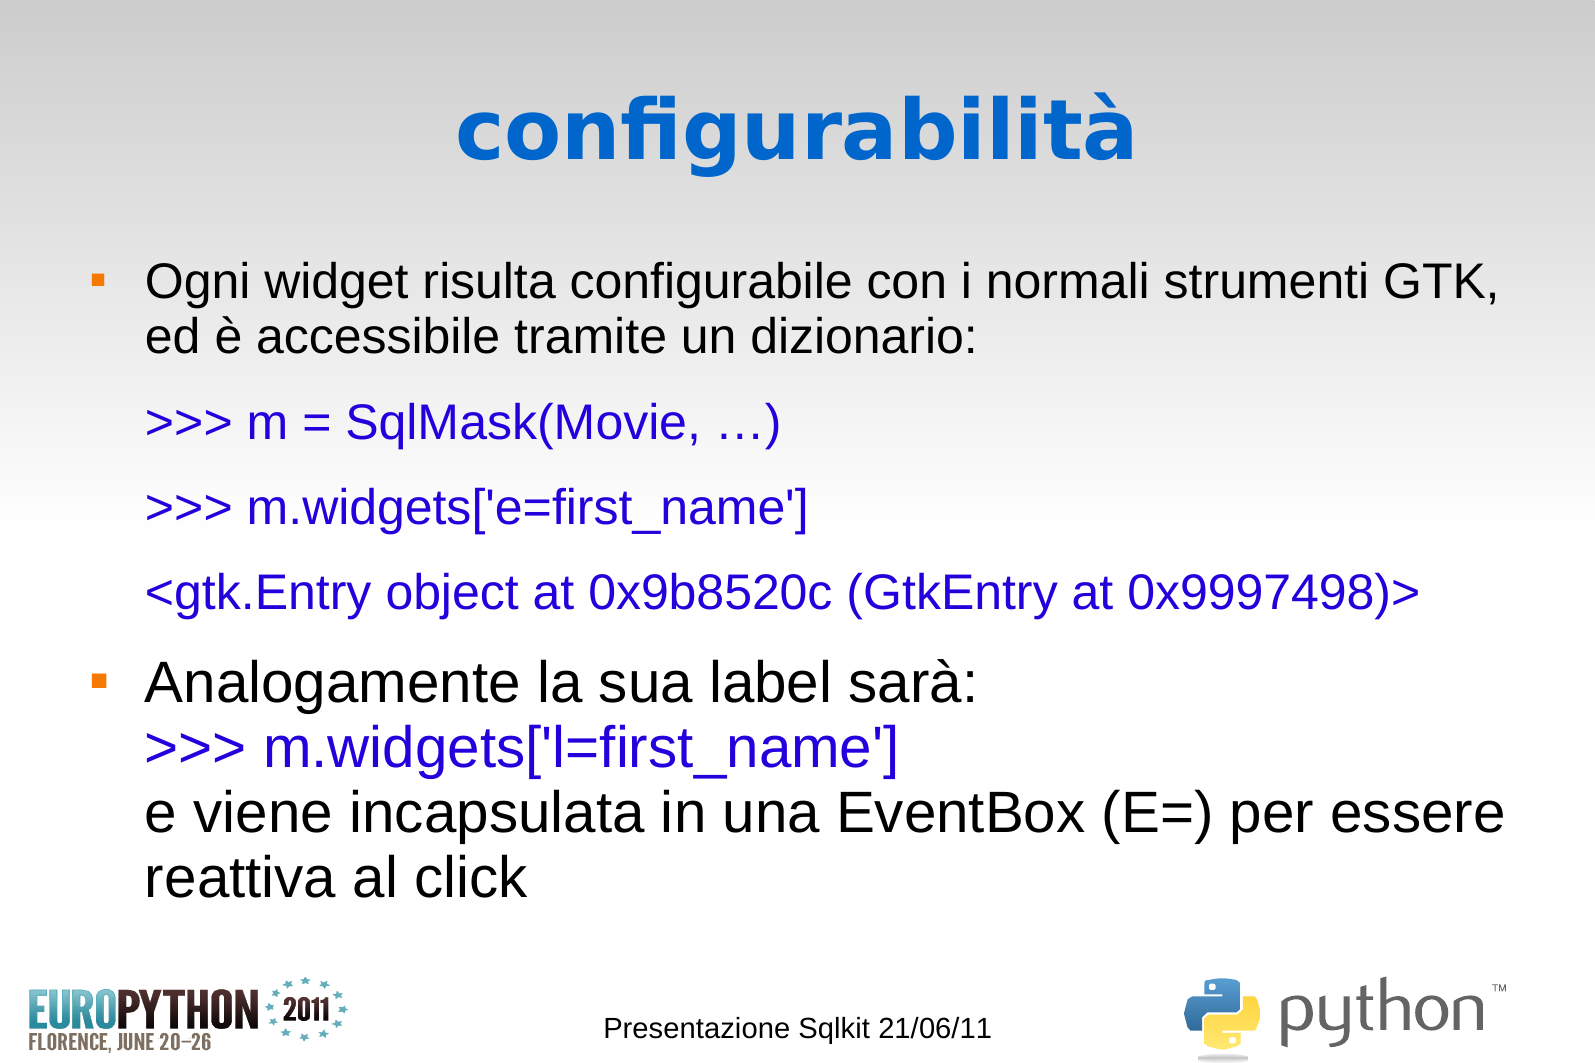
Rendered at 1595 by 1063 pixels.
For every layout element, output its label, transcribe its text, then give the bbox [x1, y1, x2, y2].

picture [29, 974, 355, 1058]
list Ogni widget risulta configurabile con i normali strumenti GTK, ed è accessibile tramite un dizionario: >>> m = SqlMask(Movie, …) >>> m.widgets['e=first_name'] <gtk.Entry object at 0x9b8520c (GtkEntry at 0x9997498)> Analogamente la sua label sarà: >>> m.widgets['l=first_name'] e viene incapsulata in una EventBox (E=) per essere reattiva al click [74, 253, 1510, 940]
title configurabilità [79, 49, 1515, 213]
